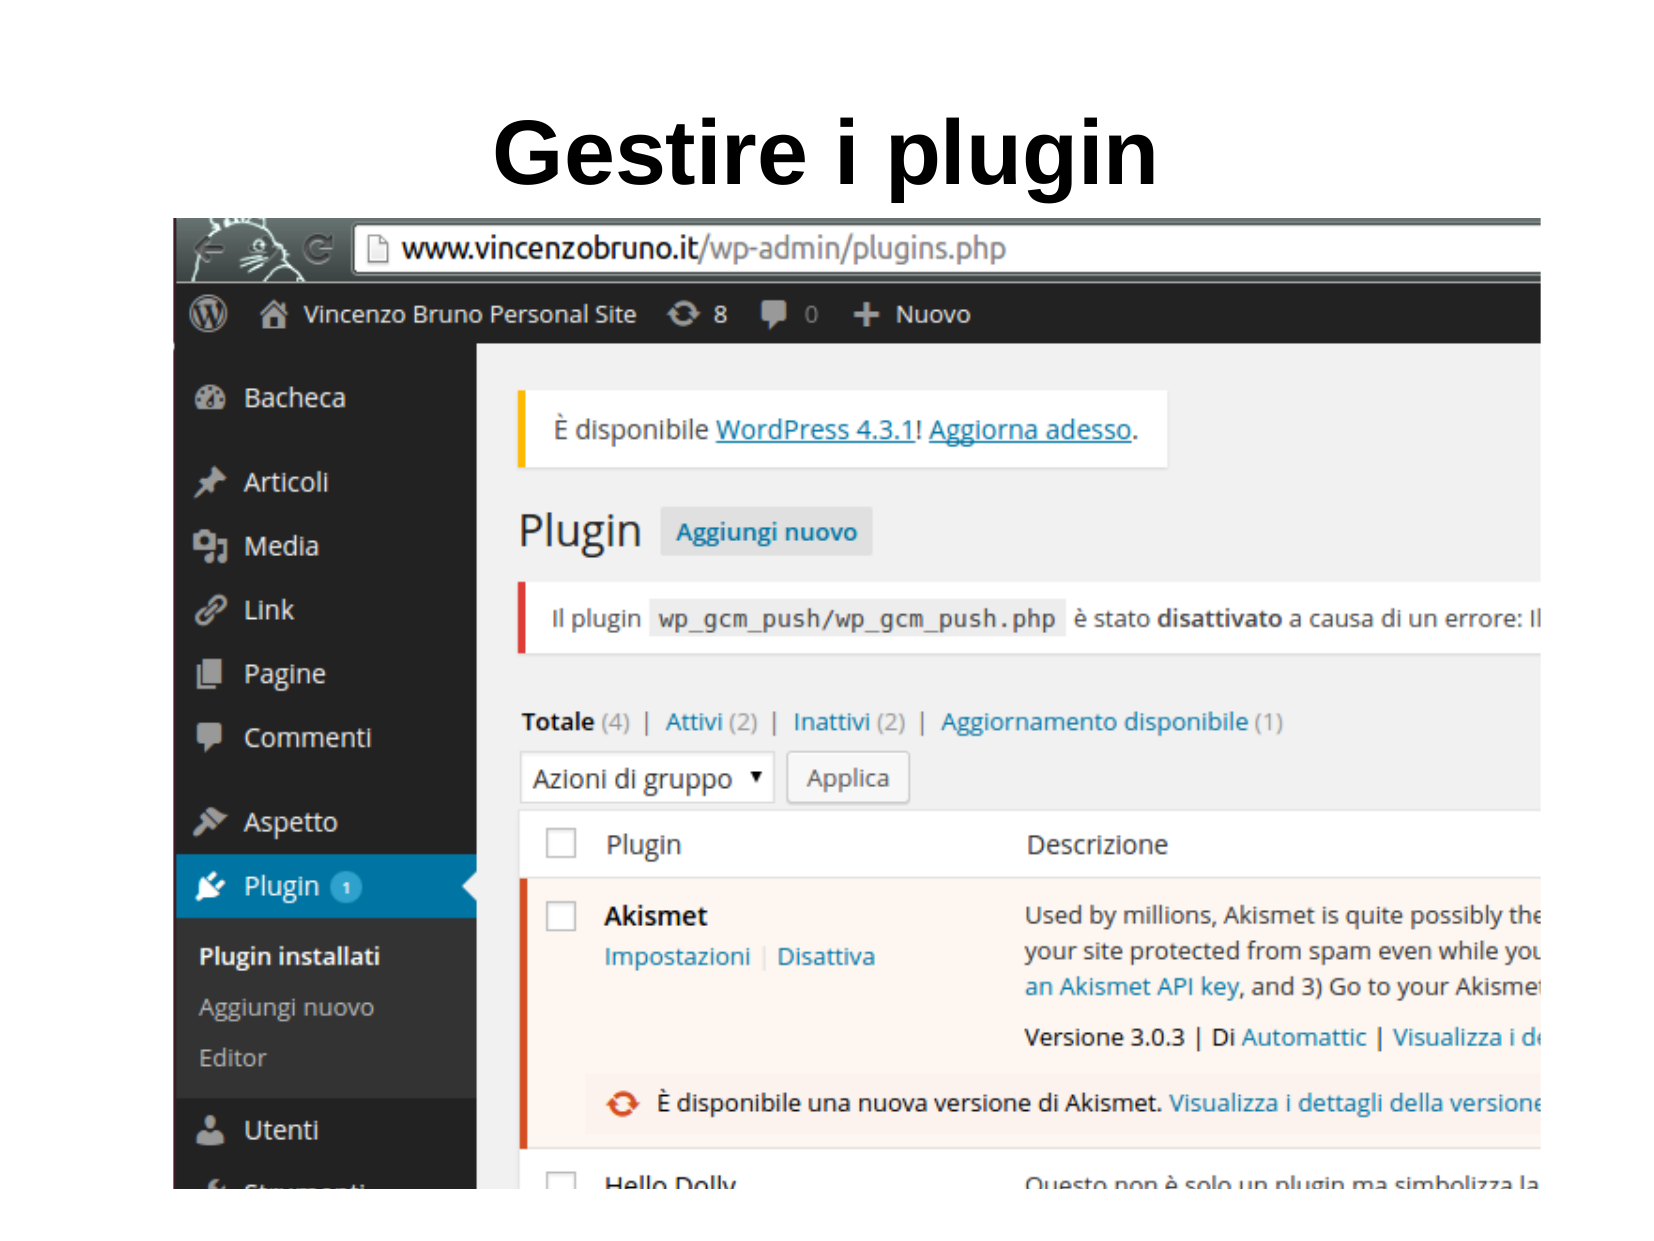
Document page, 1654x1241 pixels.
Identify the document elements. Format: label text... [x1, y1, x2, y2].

title Gestire i plugin [82, 49, 1571, 257]
picture [173, 218, 1541, 1189]
